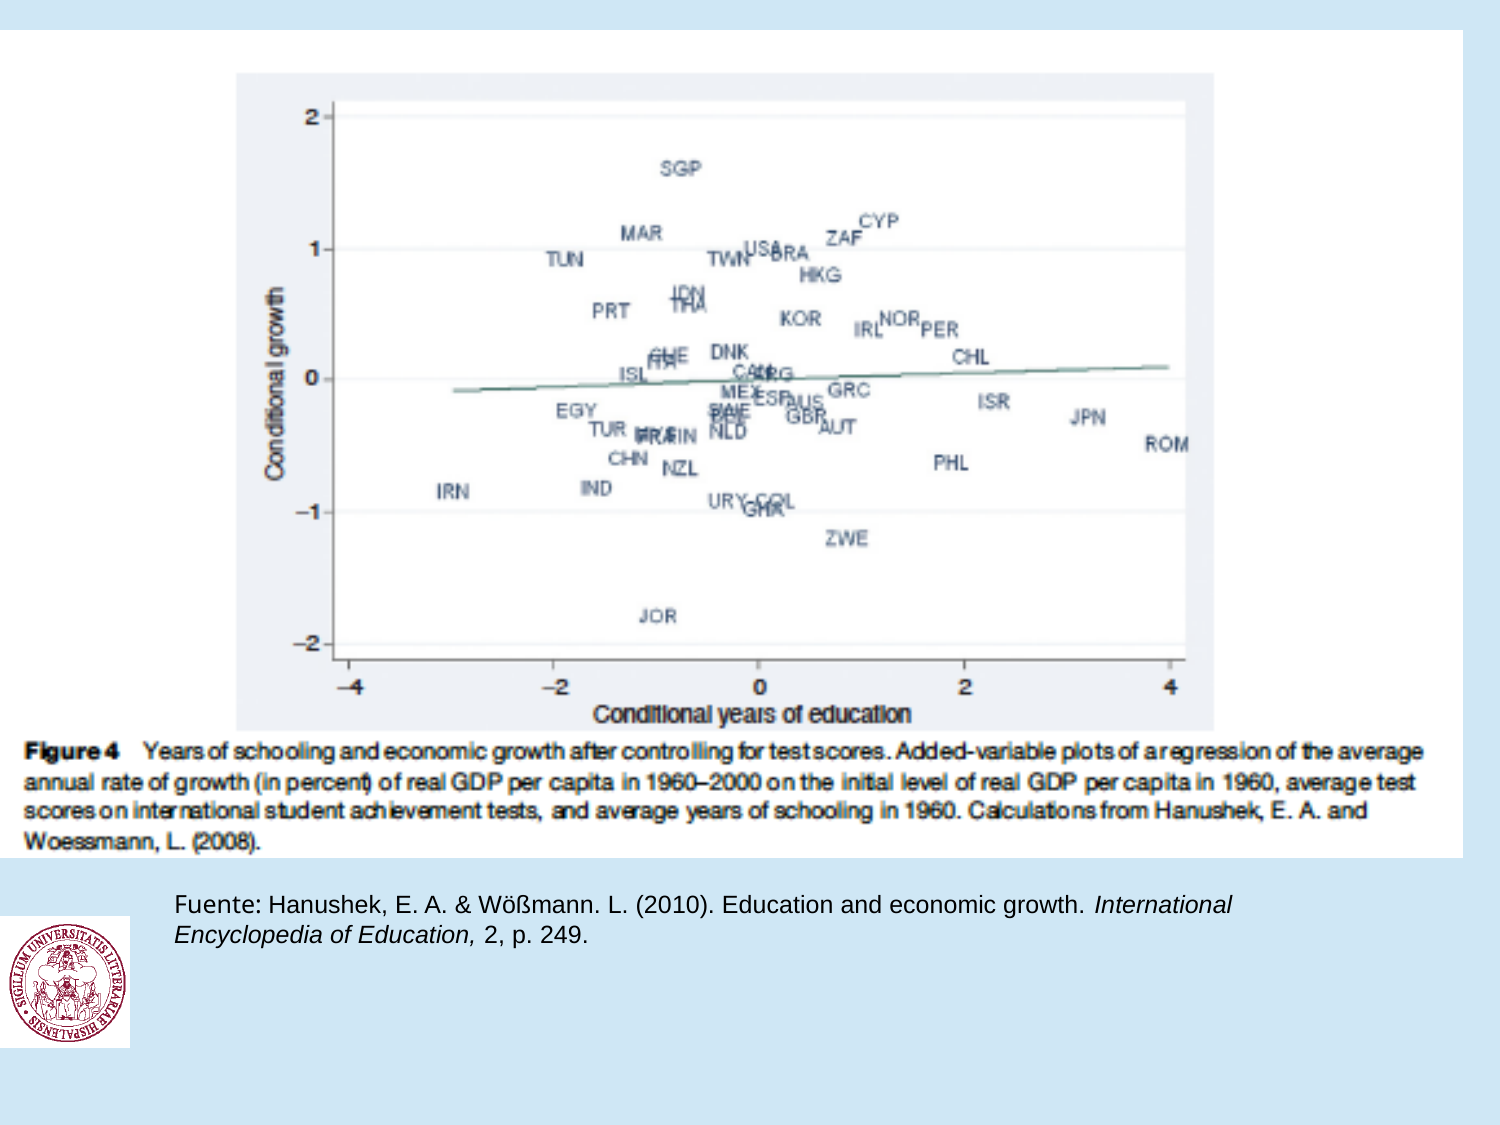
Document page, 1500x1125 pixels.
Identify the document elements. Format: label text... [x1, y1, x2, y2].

picture [0, 916, 130, 1048]
text_box Fuente: Hanushek, E. A. & Wößmann. L. (2010). Education and economic growth. International Encyclopedia of Education, 2, p. 249. [159, 881, 1353, 1016]
picture [0, 30, 1463, 858]
